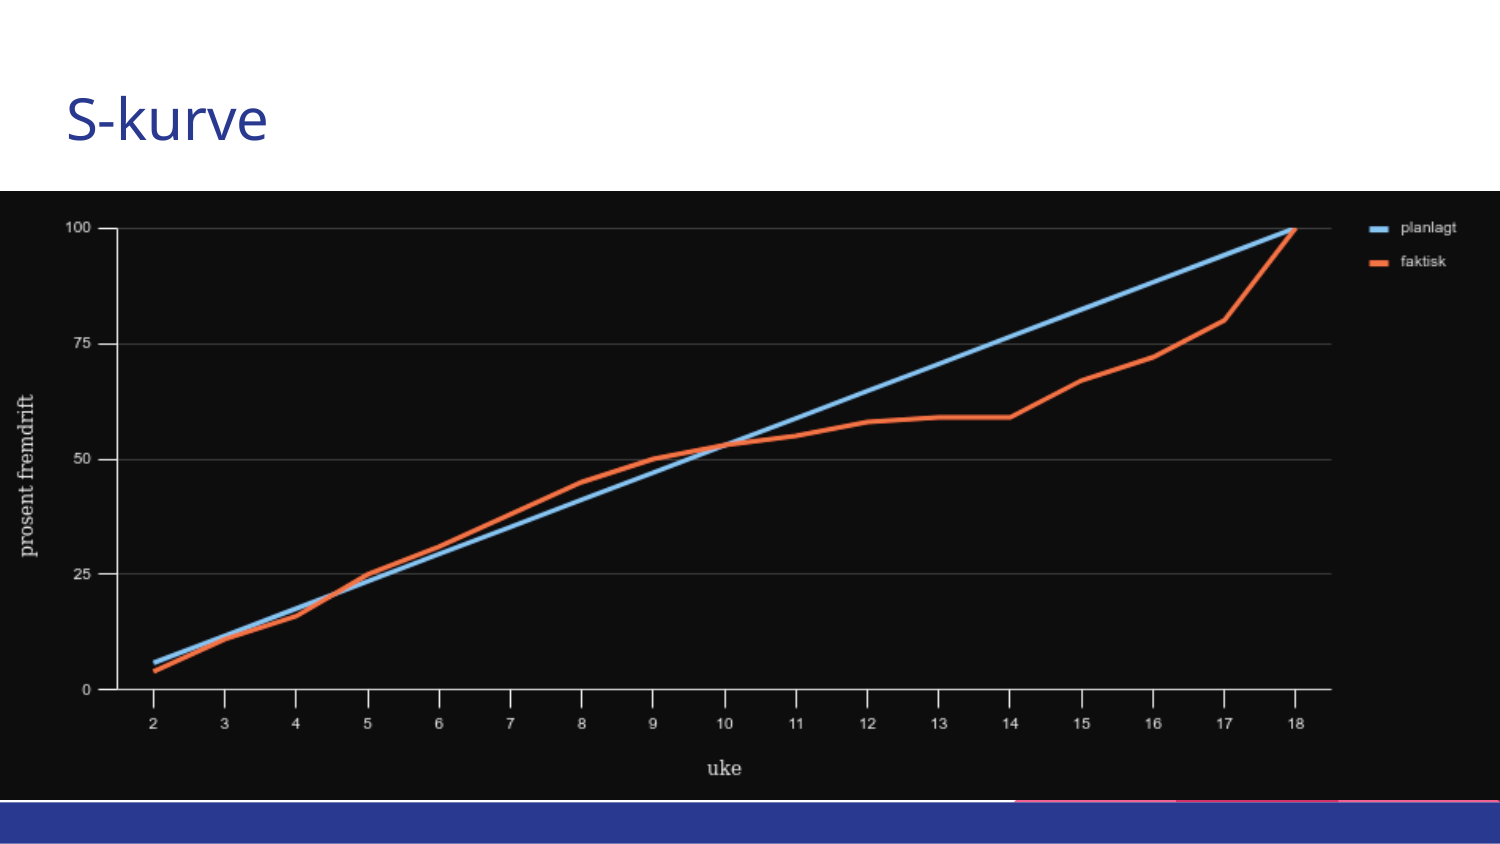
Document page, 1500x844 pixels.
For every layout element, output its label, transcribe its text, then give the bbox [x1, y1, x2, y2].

title S-kurve [51, 67, 1449, 167]
picture [0, 191, 1500, 800]
